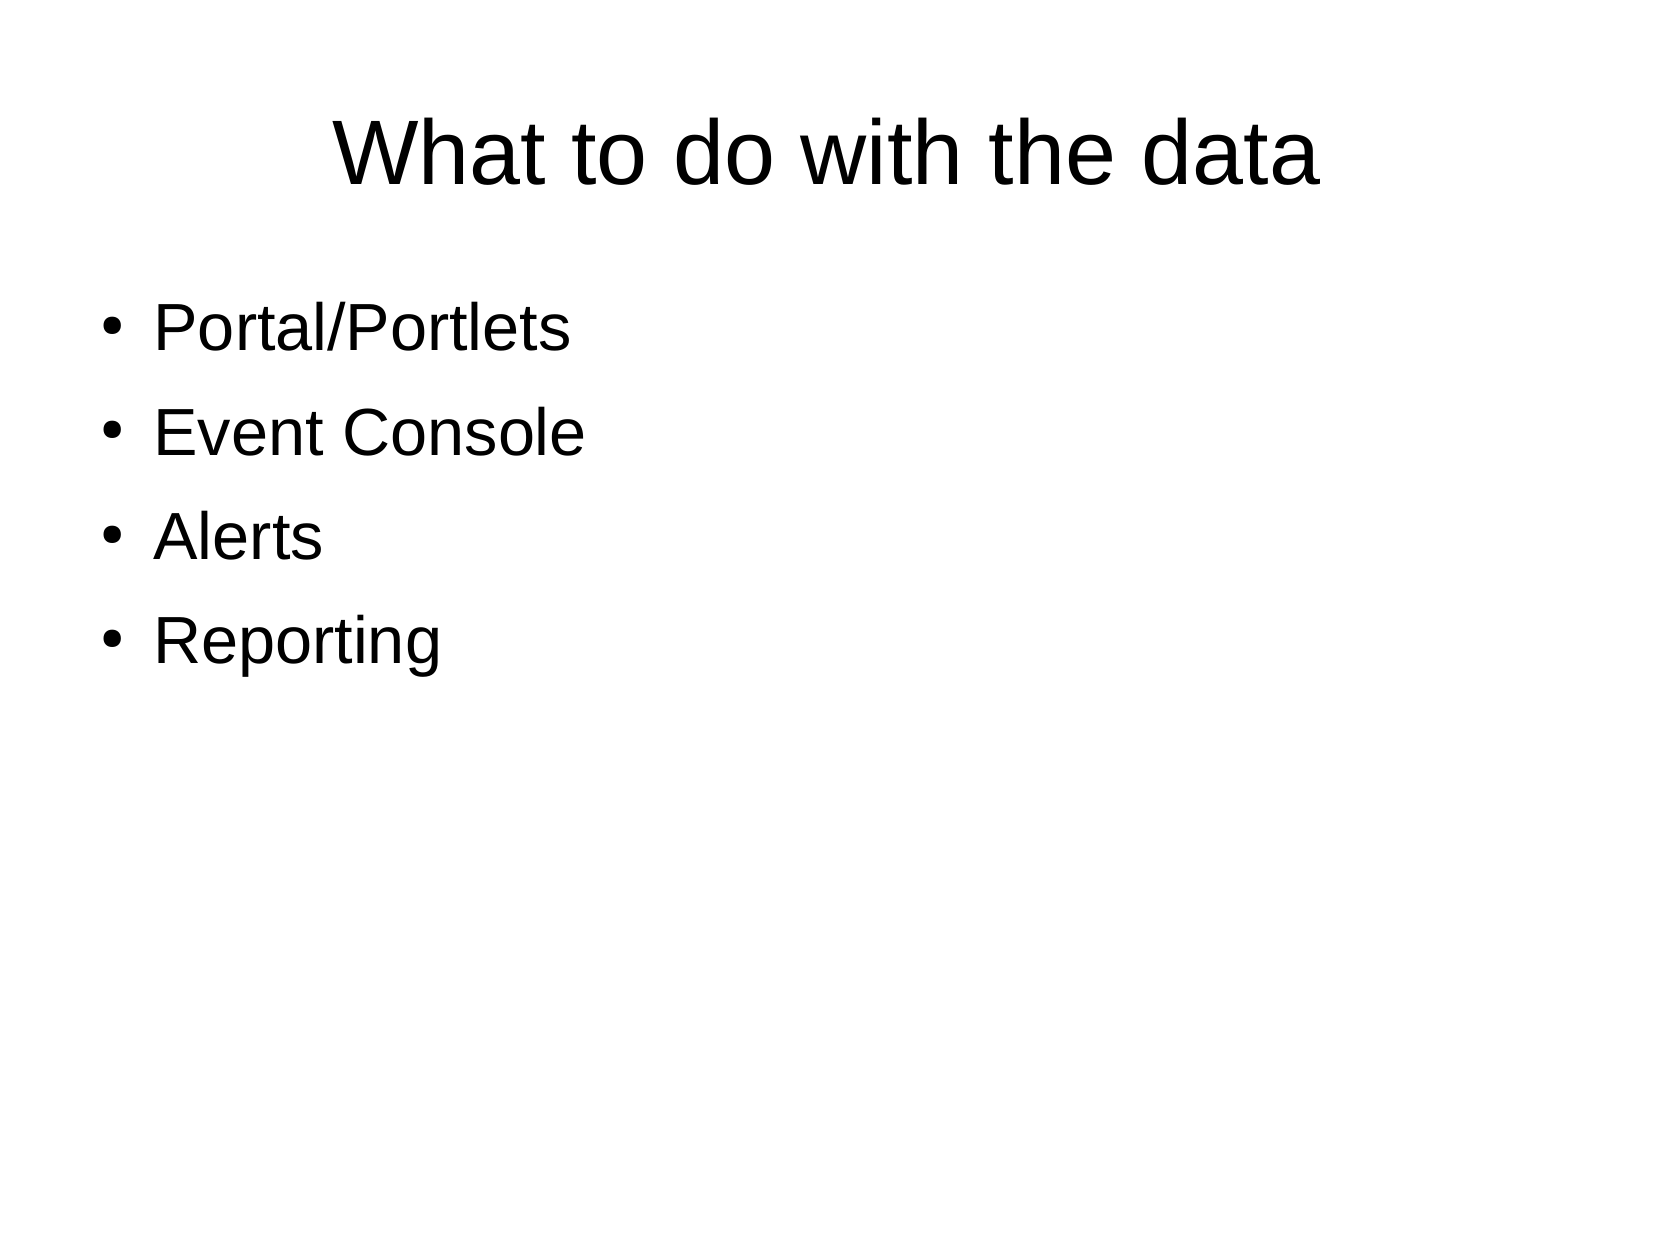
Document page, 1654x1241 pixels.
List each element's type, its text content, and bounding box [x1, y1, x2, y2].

title What to do with the data [82, 49, 1571, 257]
list Portal/Portlets Event Console Alerts Reporting [82, 290, 1571, 1109]
